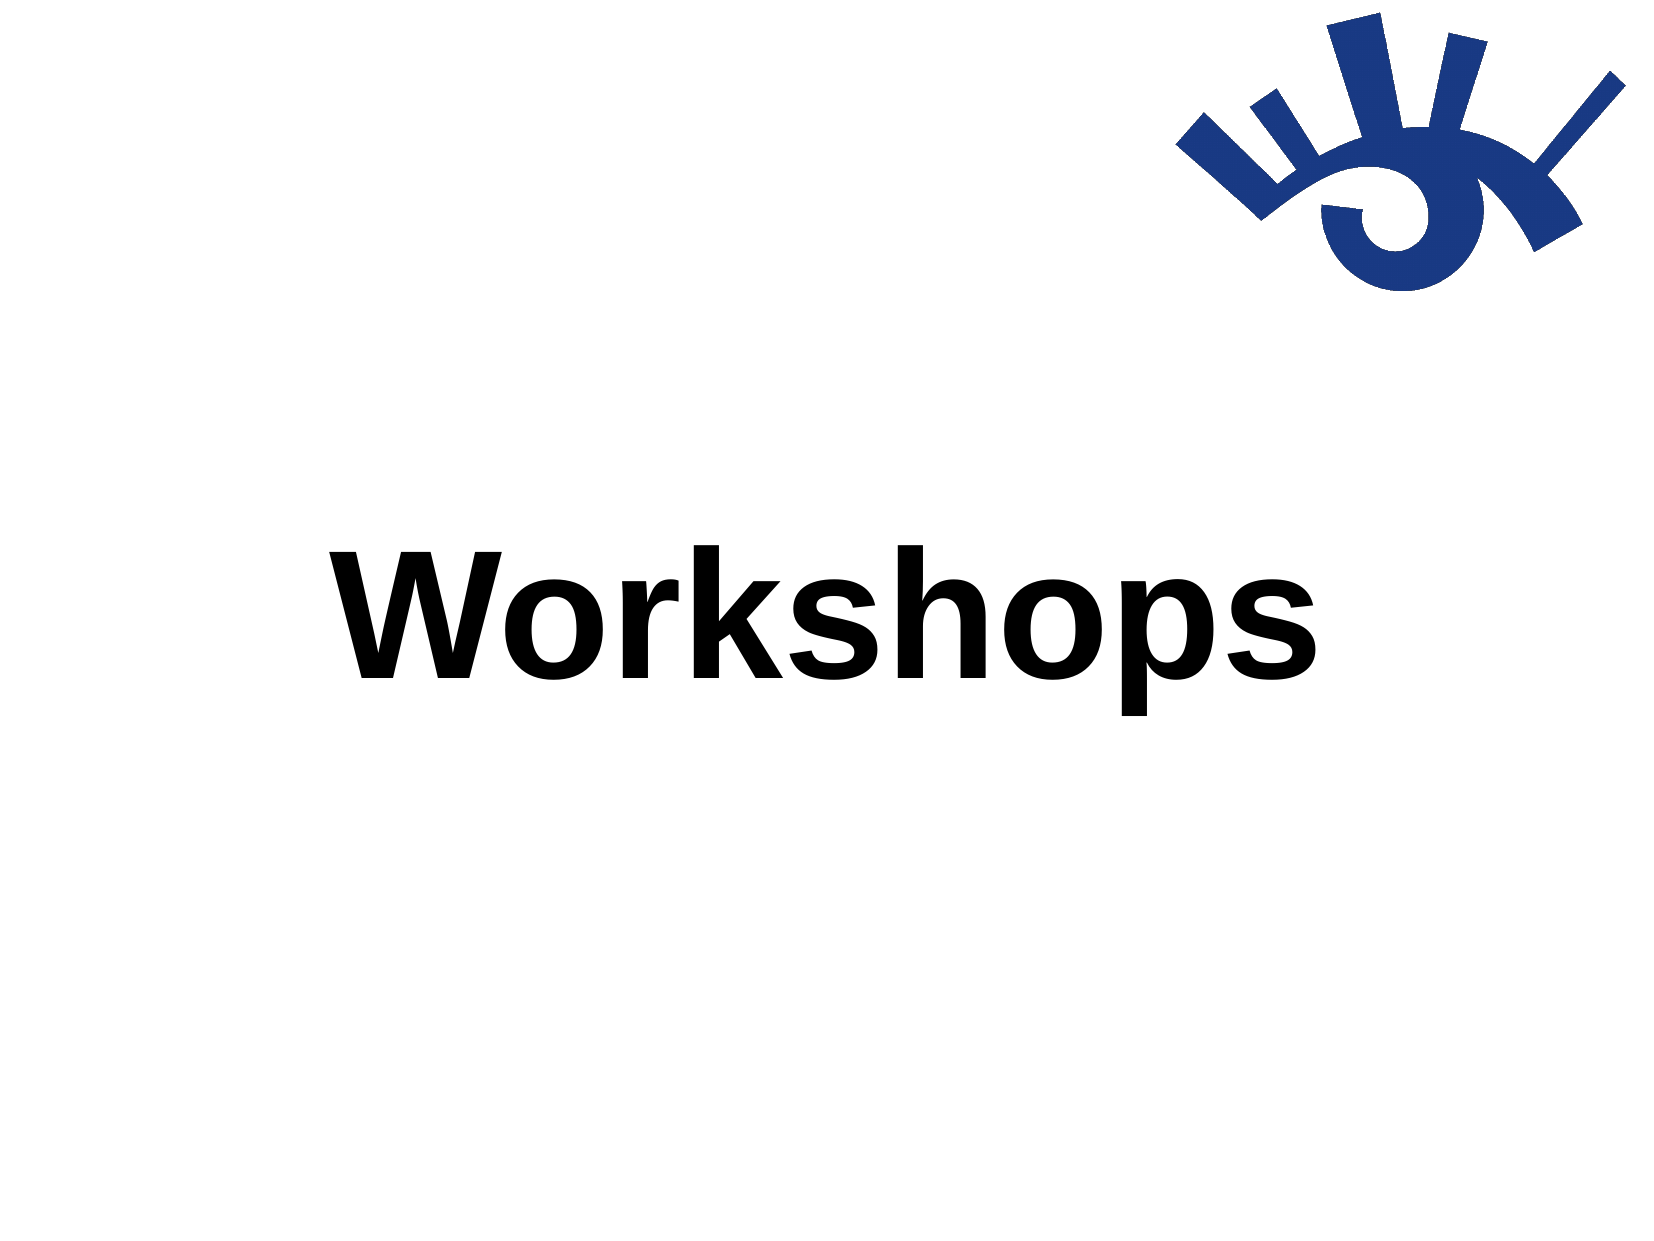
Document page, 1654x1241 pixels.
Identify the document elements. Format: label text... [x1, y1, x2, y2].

subtitle Workshops [82, 60, 1571, 1171]
picture [1175, 12, 1626, 316]
